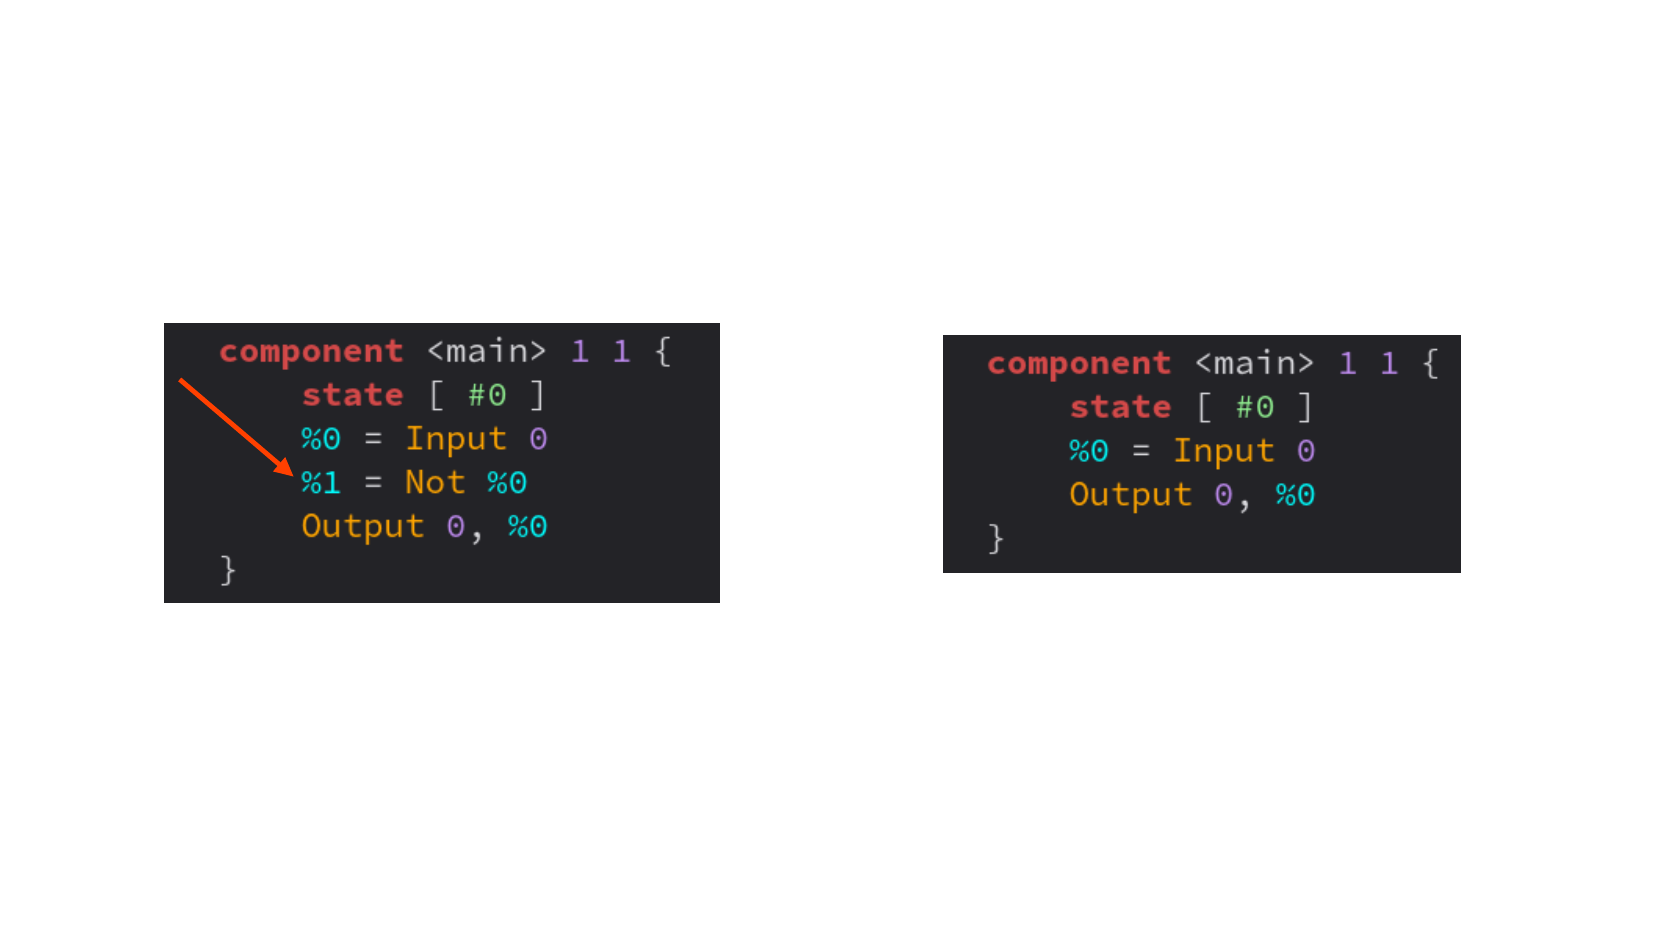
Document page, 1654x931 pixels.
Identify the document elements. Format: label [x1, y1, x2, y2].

picture [164, 323, 720, 604]
picture [943, 335, 1461, 573]
